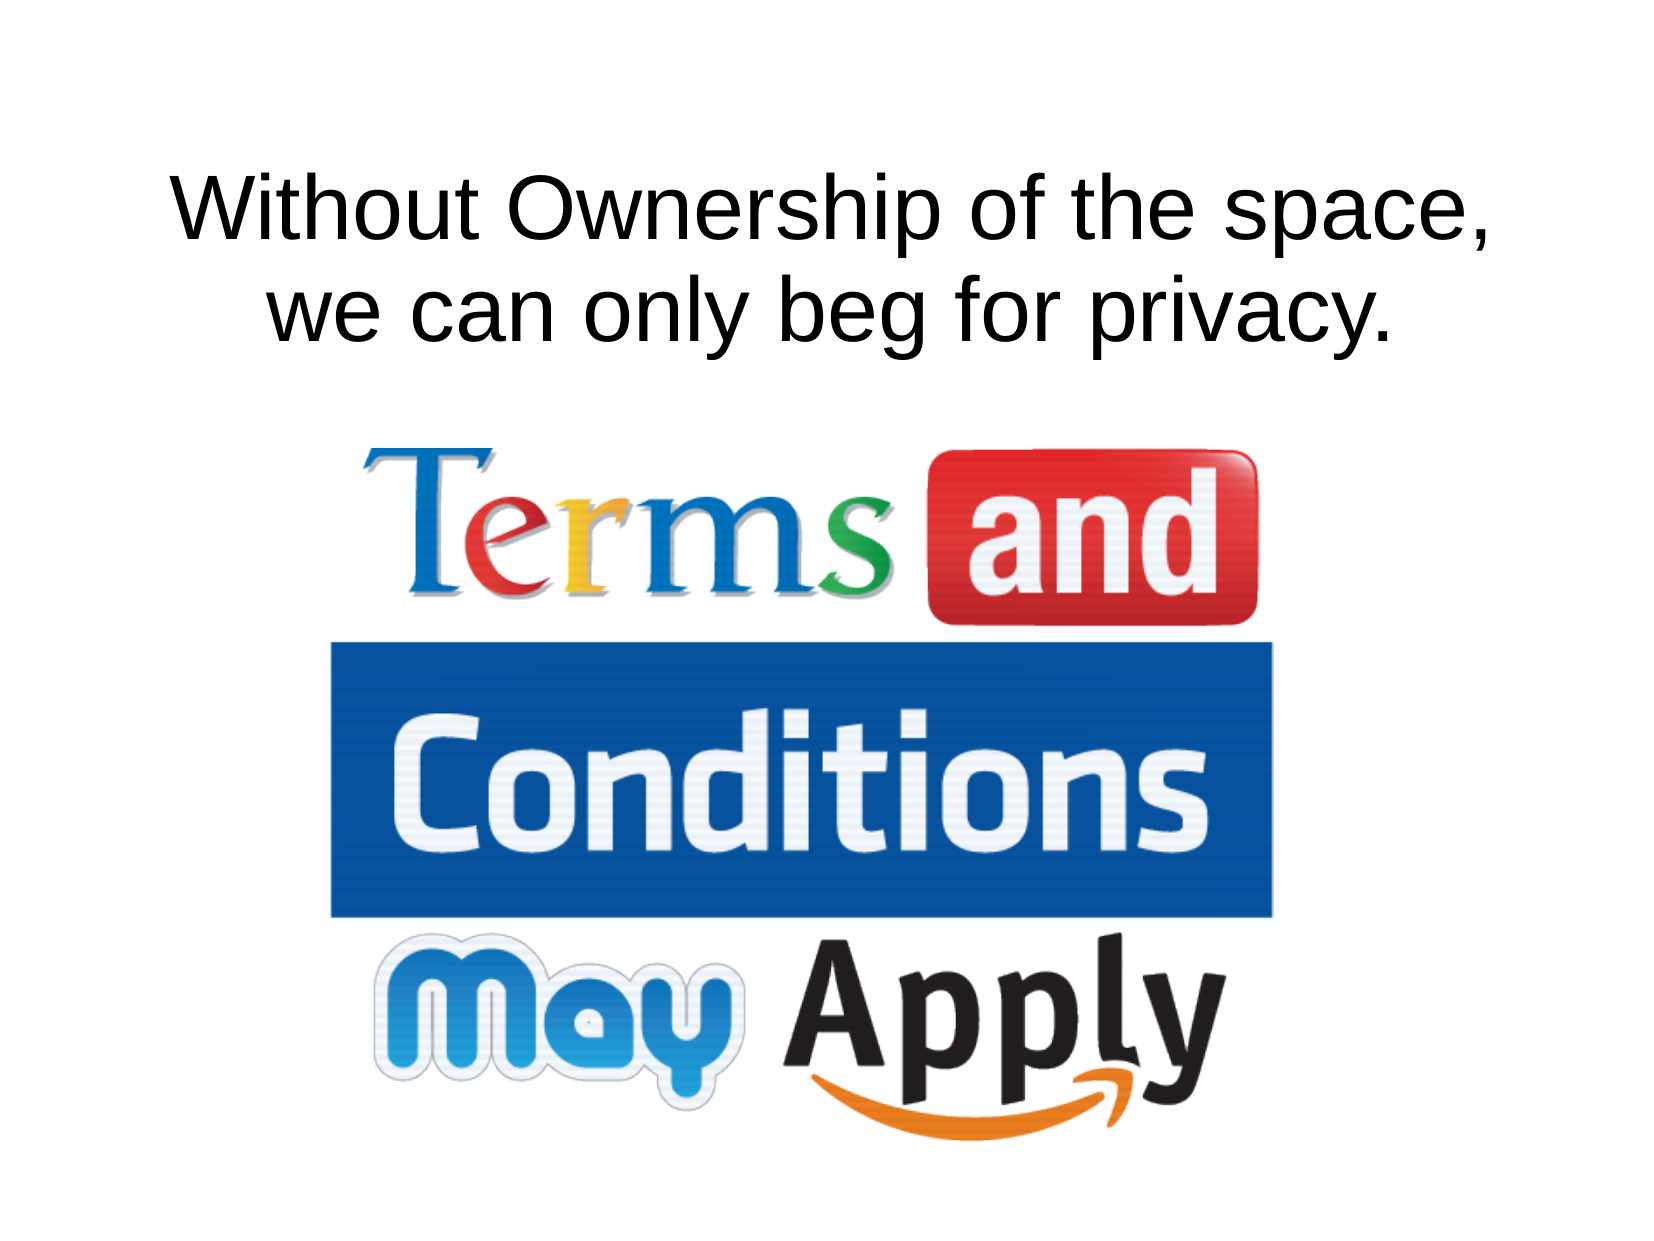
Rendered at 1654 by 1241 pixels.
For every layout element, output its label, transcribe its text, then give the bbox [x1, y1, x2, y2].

picture [330, 448, 1274, 1174]
title Without Ownership of the space, we can only beg for privacy. [88, 129, 1577, 388]
